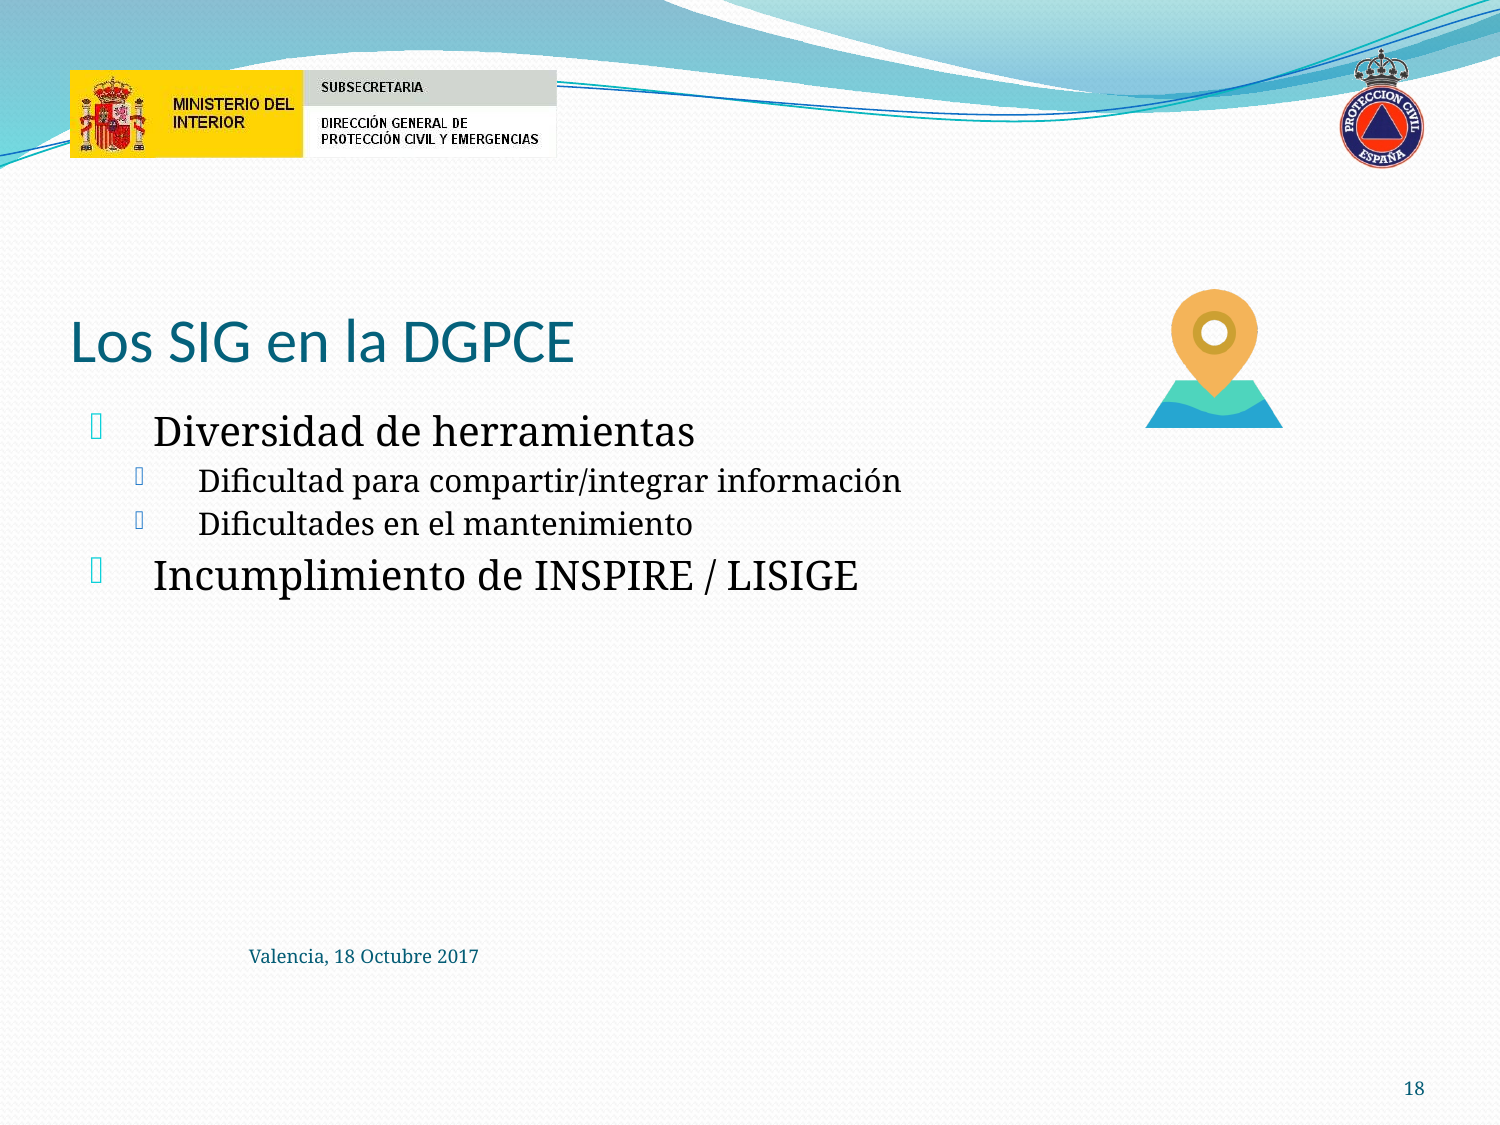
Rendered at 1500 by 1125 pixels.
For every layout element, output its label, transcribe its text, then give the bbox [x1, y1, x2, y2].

picture [0, 0, 1500, 1125]
slide_number <number> [1299, 1042, 1425, 1103]
title Los SIG en la DGPCE [70, 187, 1421, 375]
slide_number Valencia, 18 Octubre 2017 [249, 922, 507, 968]
picture [24, 147, 50, 156]
list Diversidad de herramientas Dificultad para compartir/integrar información Dificultades en el mantenimiento Incumplimiento de INSPIRE / LISIGE [75, 398, 1425, 1038]
